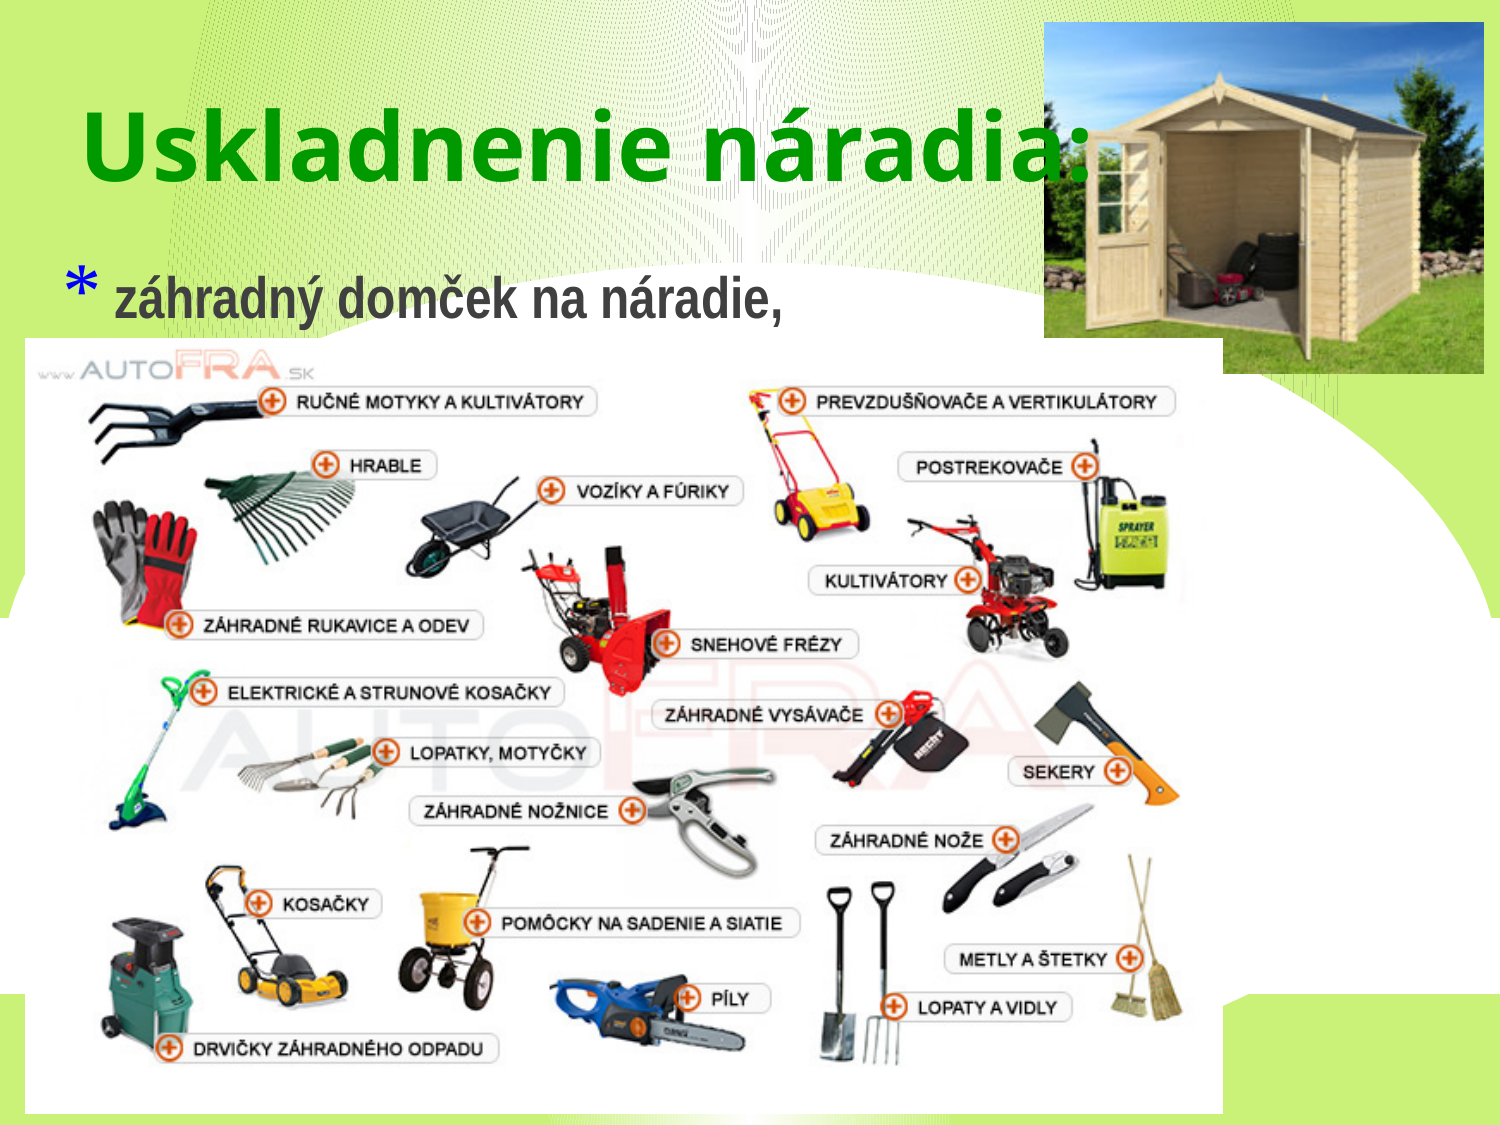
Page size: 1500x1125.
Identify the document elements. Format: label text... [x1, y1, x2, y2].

picture [25, 338, 1223, 1114]
title Uskladnenie náradia: [64, 78, 1317, 252]
list záhradný domček na náradie, [41, 252, 1447, 1012]
picture [1044, 22, 1484, 374]
